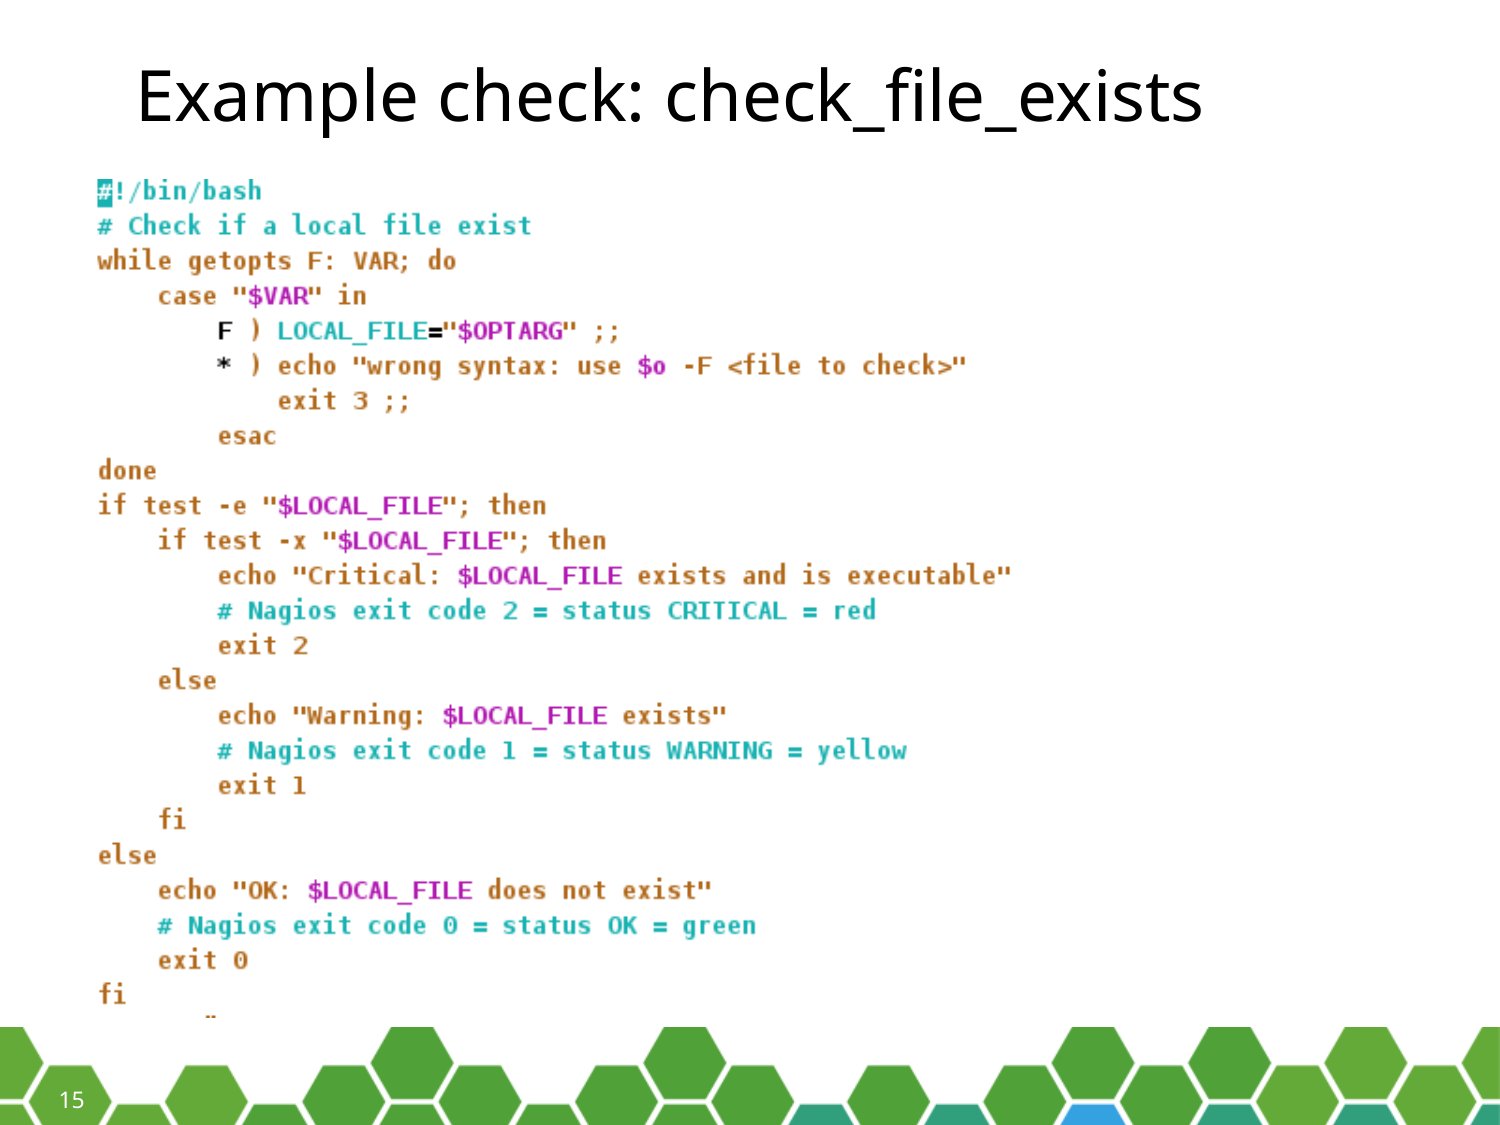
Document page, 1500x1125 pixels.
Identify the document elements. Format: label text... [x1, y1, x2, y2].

picture [96, 179, 1050, 1018]
title Example check: check_file_exists [135, 12, 1372, 175]
picture [0, 1027, 1500, 1125]
